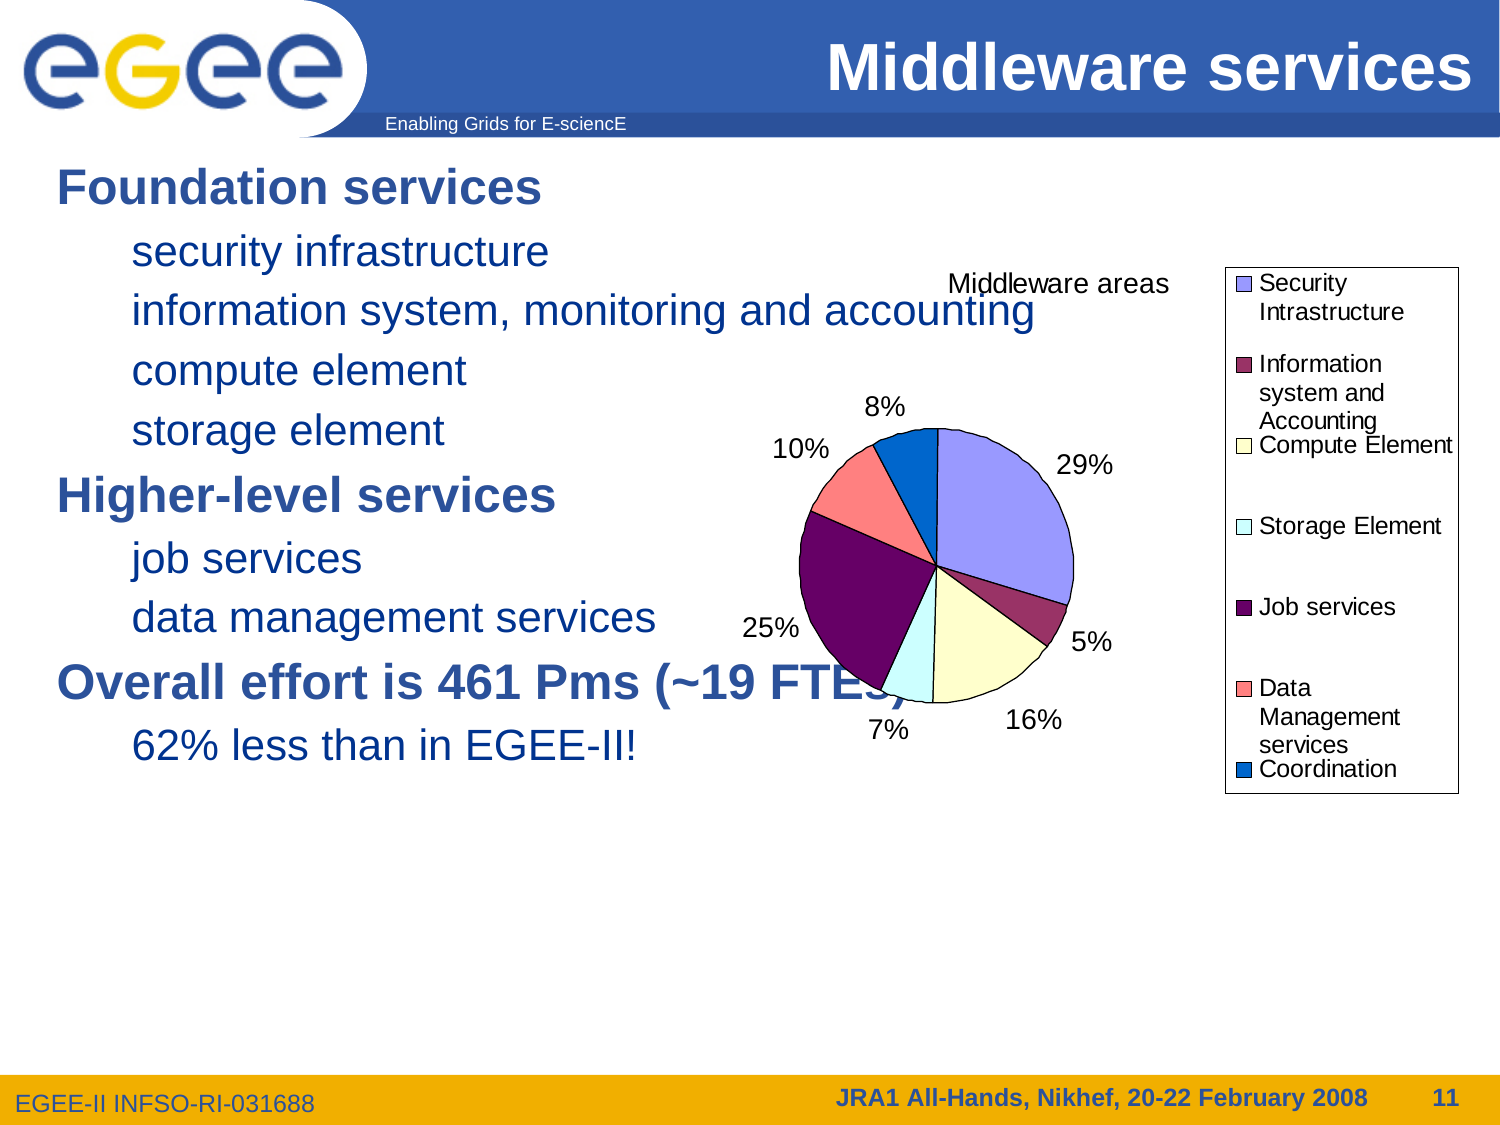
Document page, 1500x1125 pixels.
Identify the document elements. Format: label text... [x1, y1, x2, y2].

list Foundation services security infrastructure information system, monitoring and accounting compute element storage element Higher-level services job services data management services Overall effort is 461 Pms (~19 FTEs) 62% less than in EGEE-II! [56, 159, 1466, 1036]
picture [18, 30, 349, 112]
title Middleware services [369, 0, 1475, 148]
chart [637, 239, 1481, 821]
